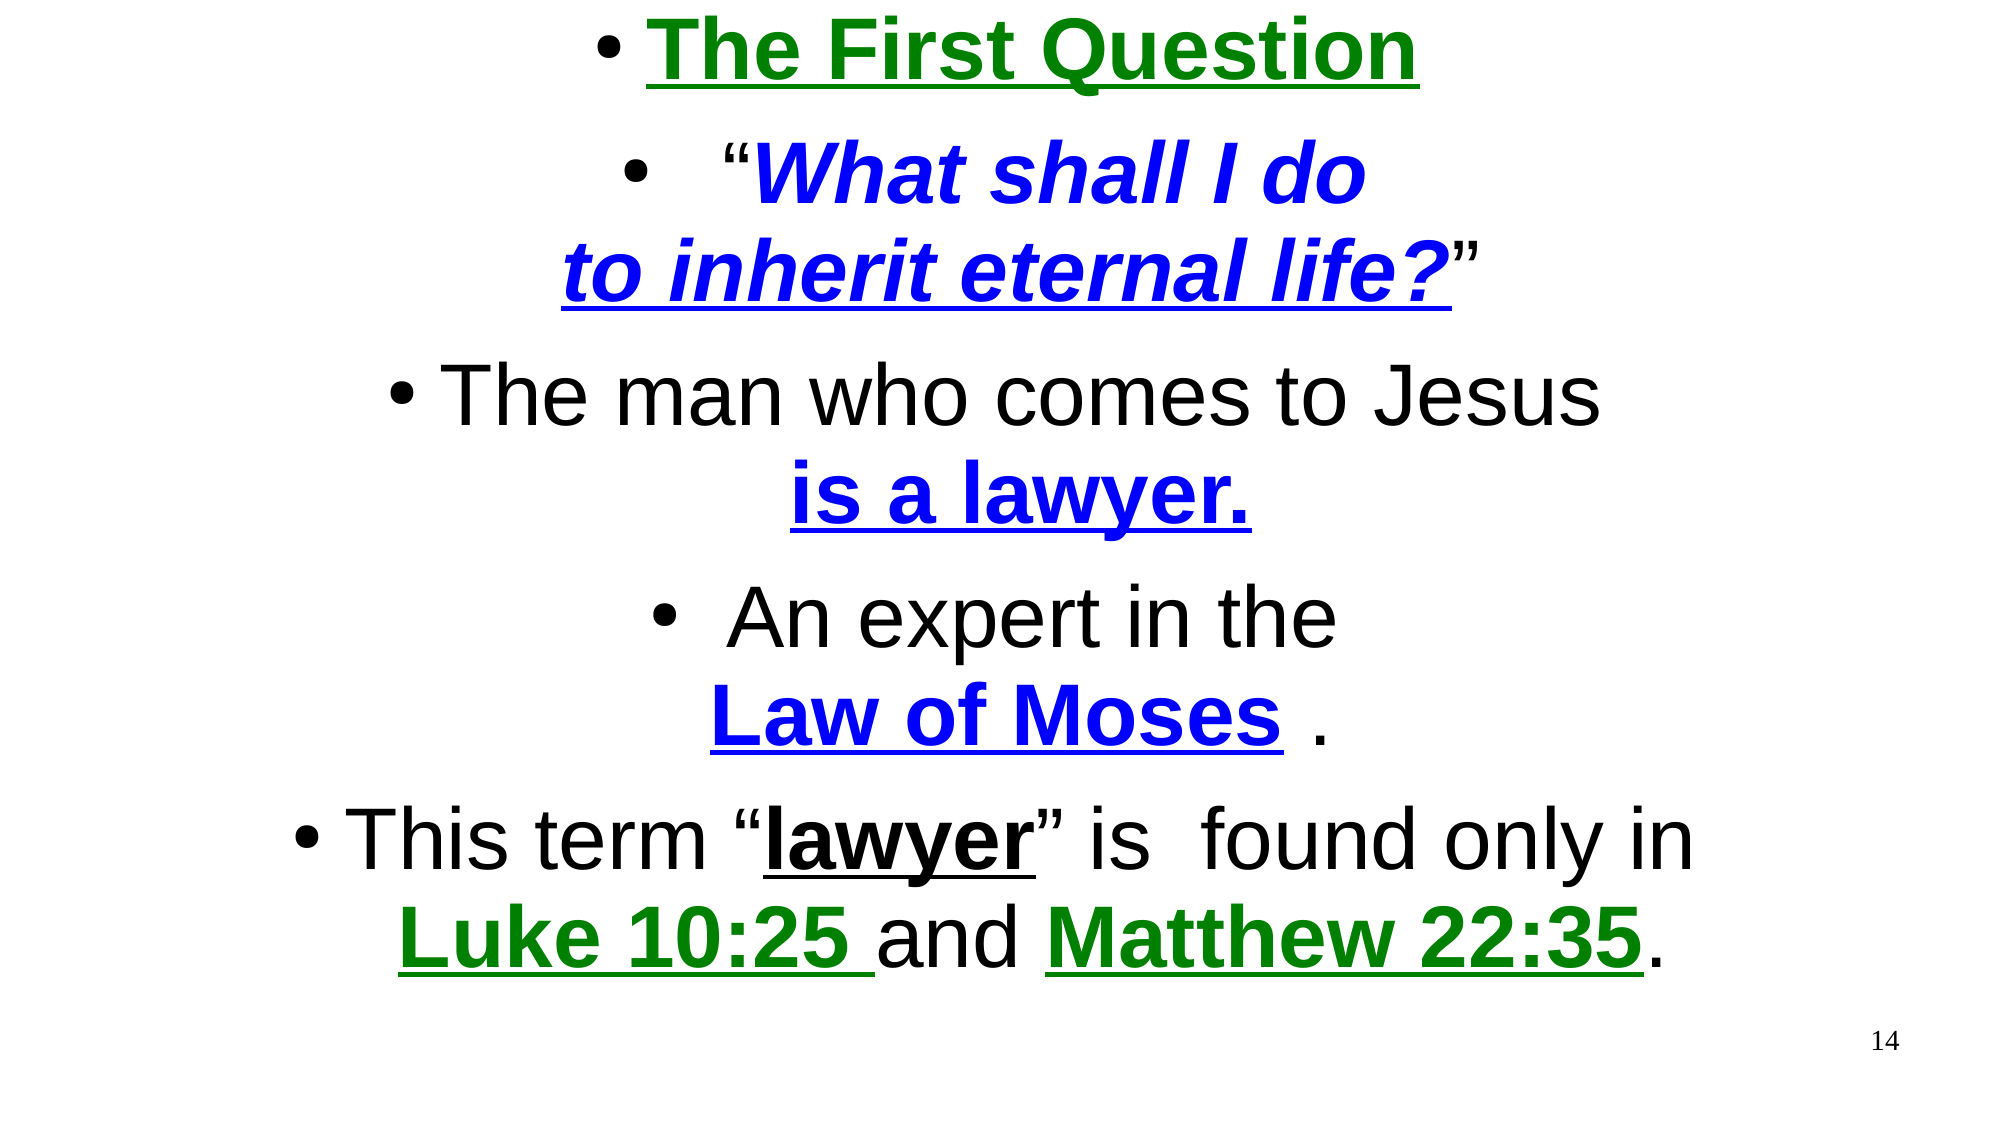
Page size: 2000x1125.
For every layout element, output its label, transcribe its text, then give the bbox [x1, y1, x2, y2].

list The First Question “What shall I do to inherit eternal life?” The man who comes to Jesus is a lawyer. An expert in the Law of Moses . This term “lawyer” is found only in Luke 10:25 and Matthew 22:35. [0, 0, 1996, 1123]
